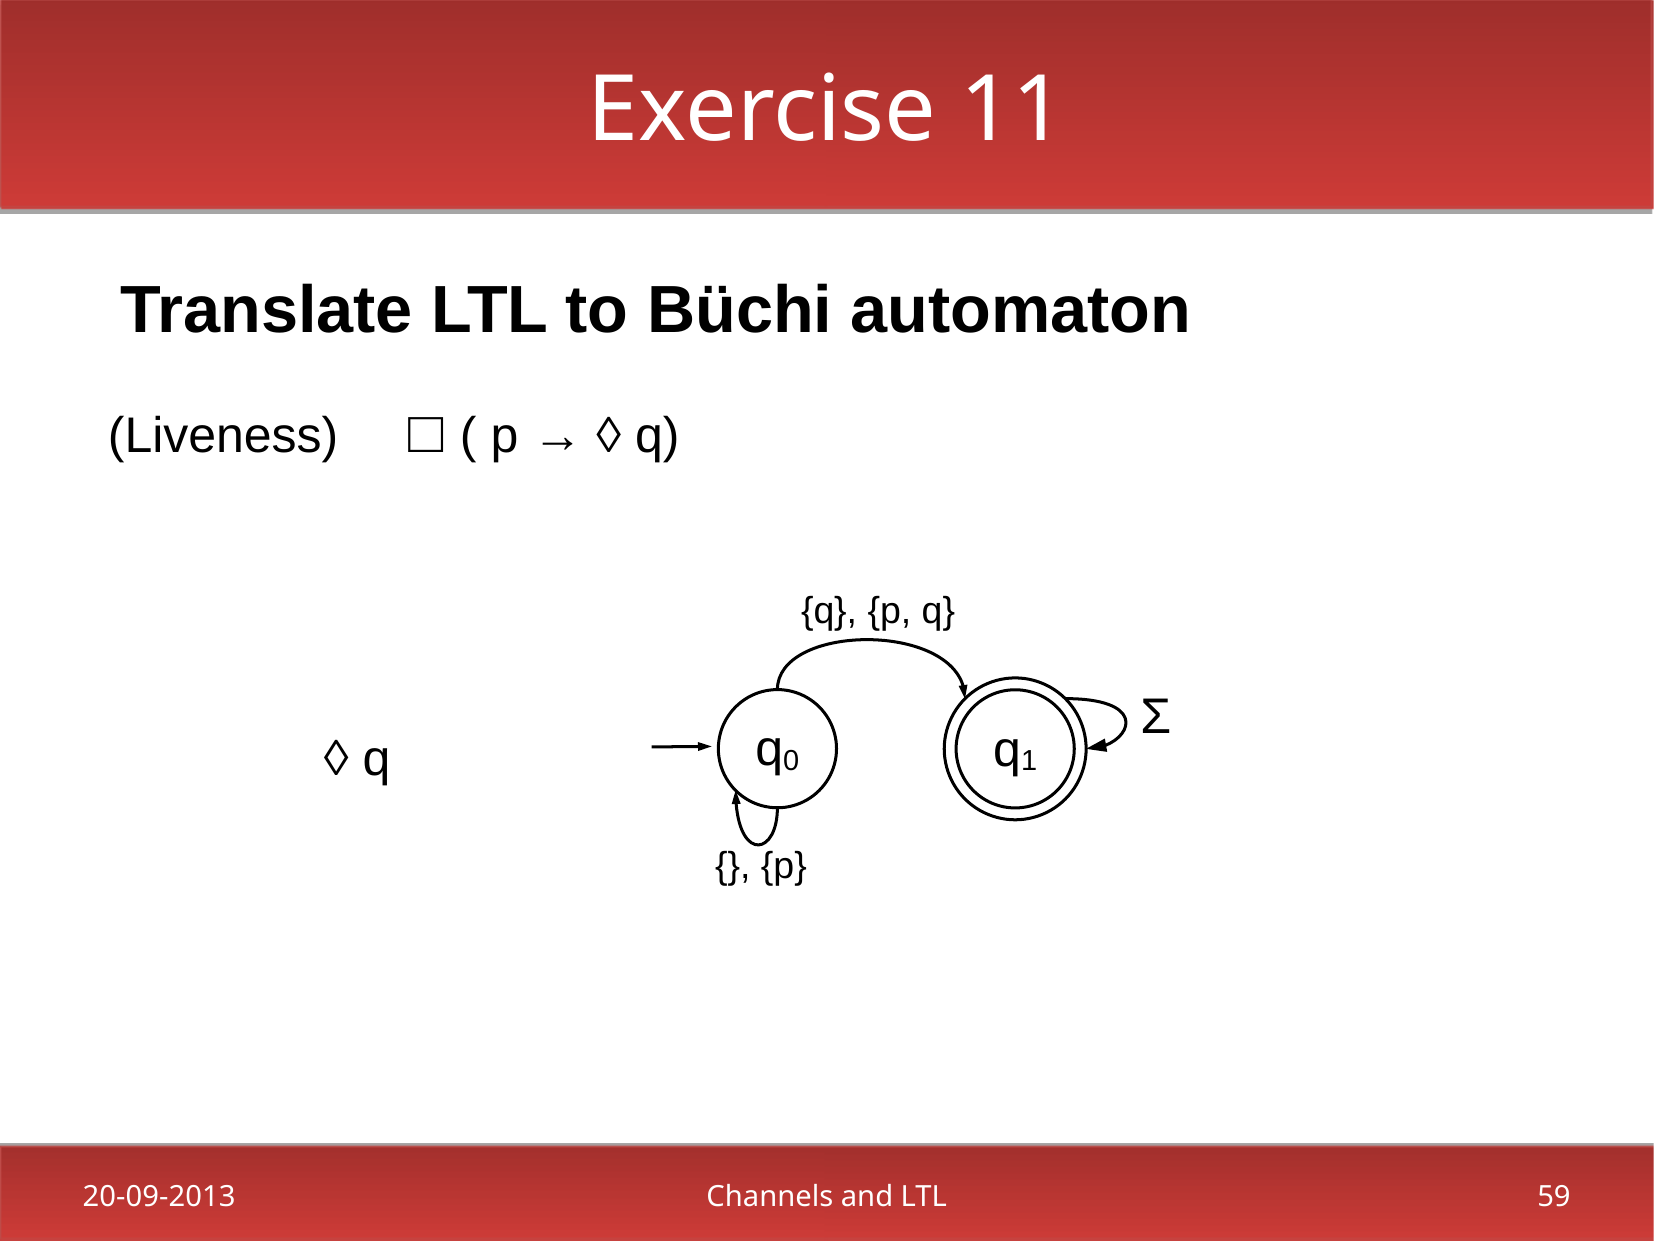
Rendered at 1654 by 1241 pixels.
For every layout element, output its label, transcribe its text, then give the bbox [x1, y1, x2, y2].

text_box q1 [956, 698, 1075, 808]
text_box q0 [718, 689, 837, 808]
text_box {q}, {p, q} [784, 581, 1046, 739]
text_box Translate LTL to Büchi automaton [105, 264, 1209, 355]
title Exercise 11 [59, 31, 1595, 178]
text_box ◊ q [309, 723, 406, 794]
picture [0, 1143, 1654, 1241]
text_box (Liveness) □ ( p → ◊ q) [93, 392, 709, 473]
text_box {}, {p} [698, 835, 824, 896]
text_box q1 [1000, 742, 1013, 763]
text_box Σ [1124, 679, 1188, 753]
picture [0, 0, 1654, 214]
